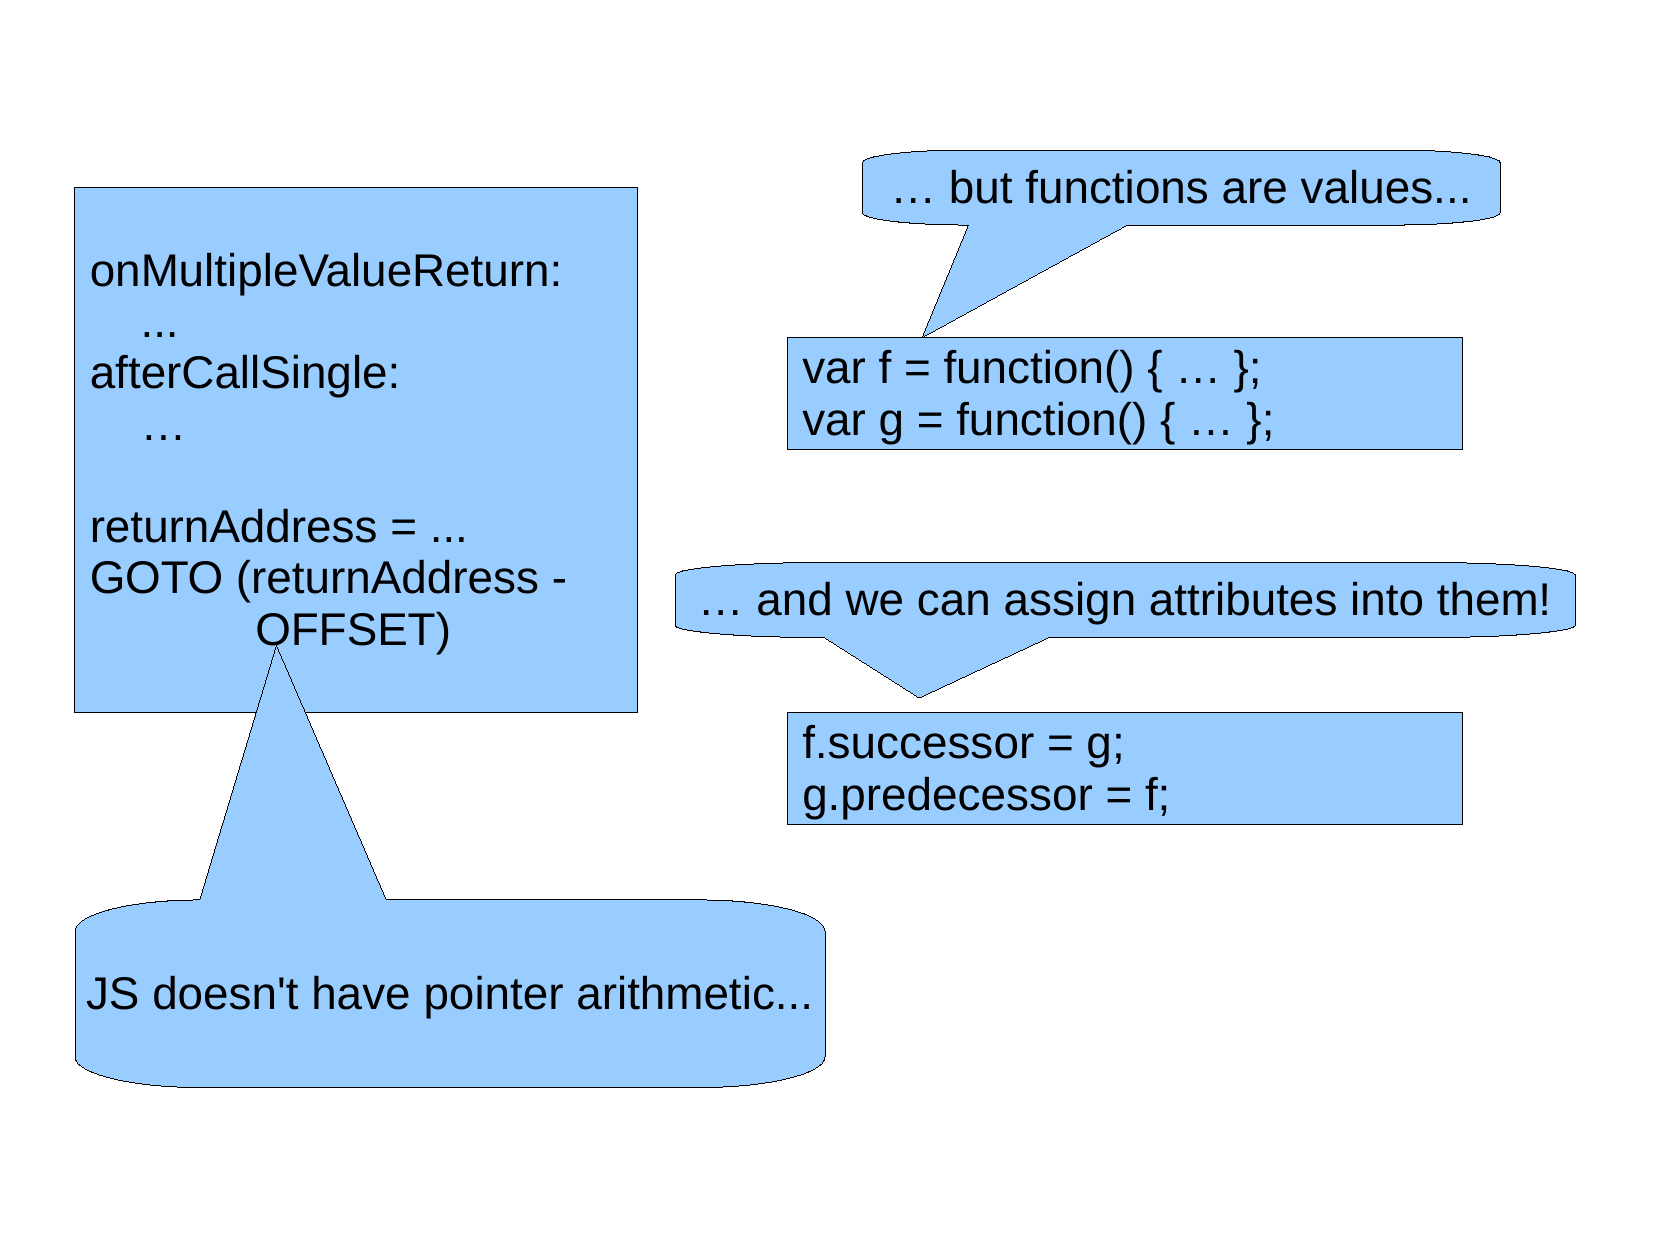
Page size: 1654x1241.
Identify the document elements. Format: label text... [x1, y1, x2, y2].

text_box var f = function() { … }; var g = function() { … }; [787, 337, 1463, 450]
text_box onMultipleValueReturn: ... afterCallSingle: … returnAddress = ... GOTO (returnAddress - OFFSET) [74, 187, 638, 713]
text_box … and we can assign attributes into them! [675, 562, 1576, 698]
text_box f.successor = g; g.predecessor = f; [787, 712, 1463, 825]
text_box JS doesn't have pointer arithmetic... [75, 645, 826, 1088]
text_box … but functions are values... [862, 150, 1501, 338]
